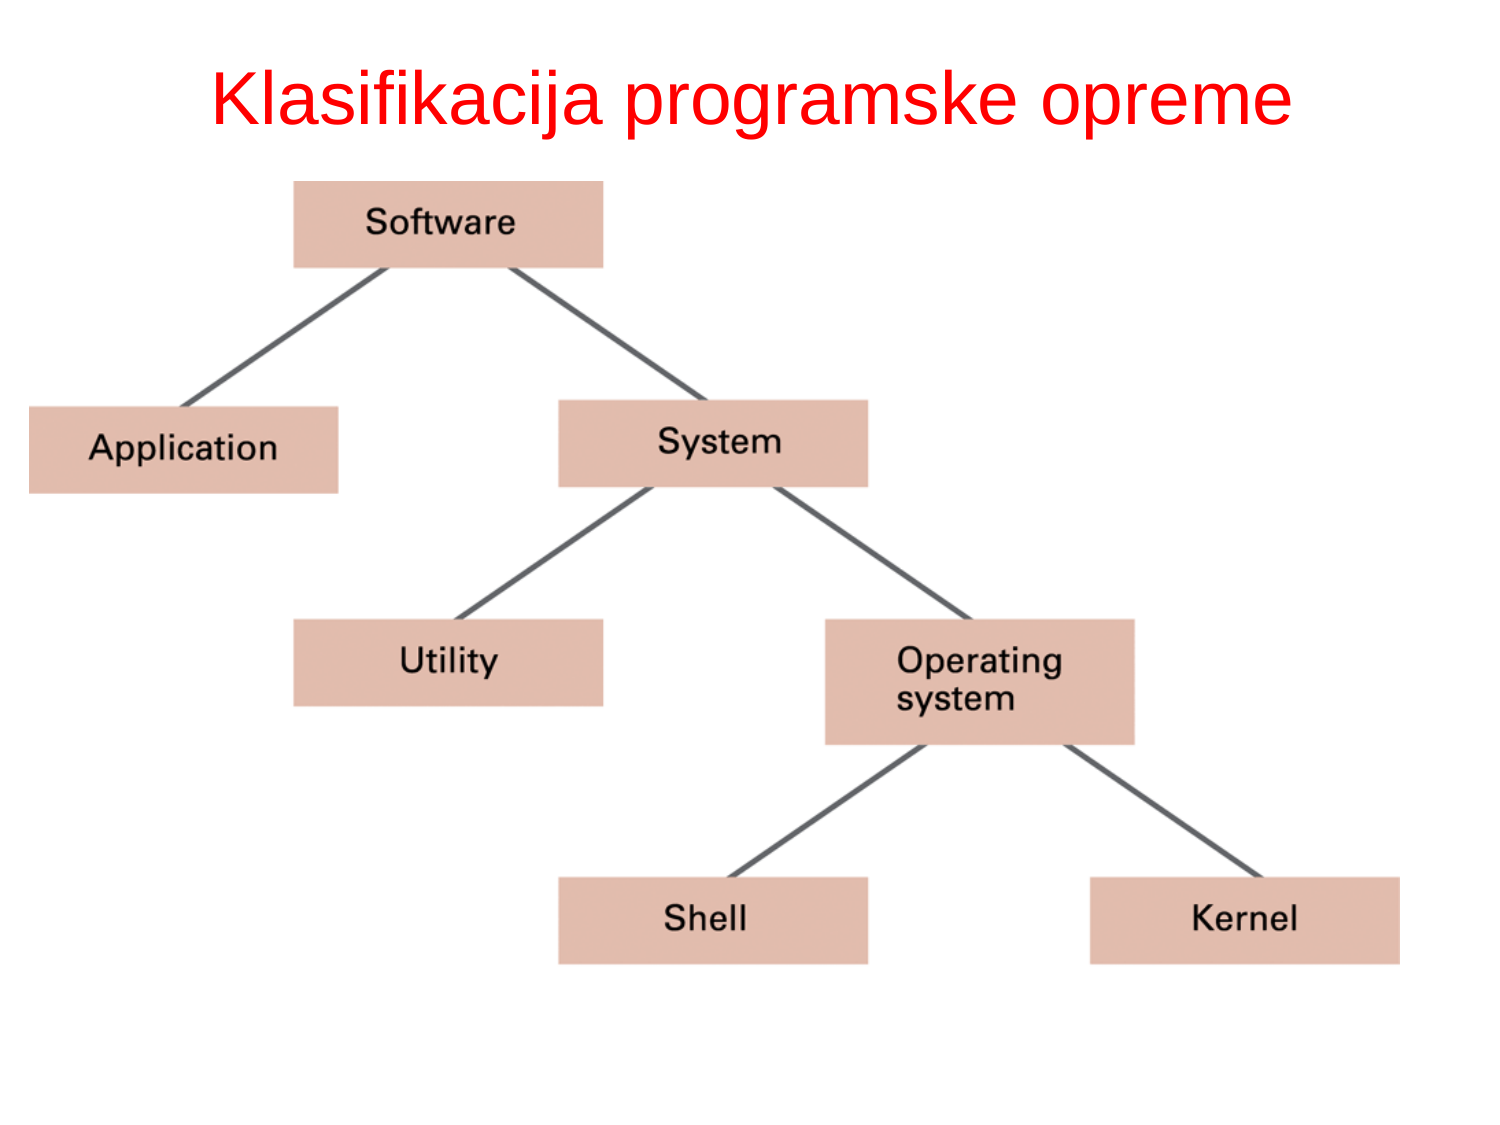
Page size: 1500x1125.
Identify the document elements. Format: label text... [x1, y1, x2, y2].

picture [29, 181, 1400, 977]
title Klasifikacija programske opreme [188, 41, 1318, 147]
